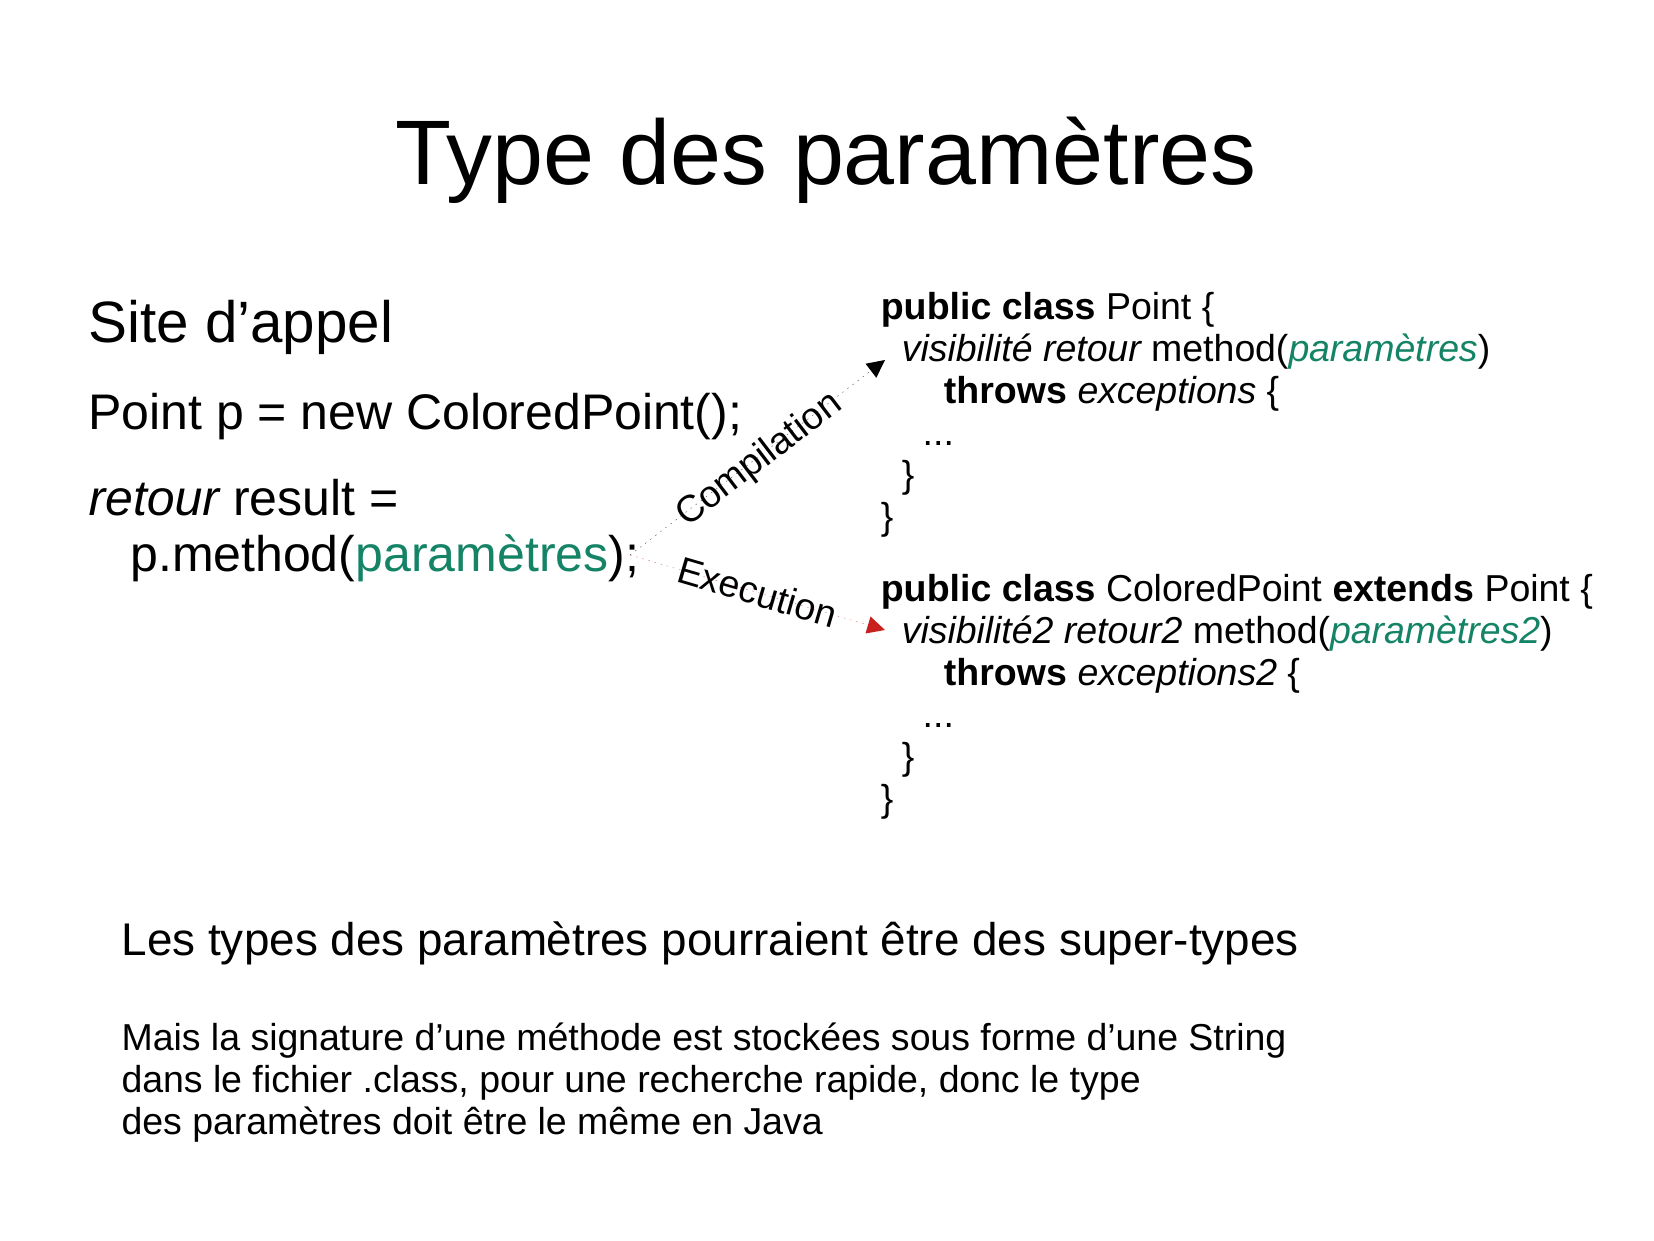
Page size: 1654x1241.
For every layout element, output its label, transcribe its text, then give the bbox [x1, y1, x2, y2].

list Site d’appel Point p = new ColoredPoint(); retour result = p.method(paramètres); [17, 290, 761, 1010]
list public class Point { visibilité retour method(paramètres) throws exceptions { ... } } public class ColoredPoint extends Point { visibilité2 retour2 method(paramètres2) throws exceptions2 { ... } } [810, 285, 1606, 871]
text_box Les types des paramètres pourraient être des super-types Mais la signature d’une méthode est stockées sous forme d’une String dans le fichier .class, pour une recherche rapide, donc le type des paramètres doit être le même en Java [106, 906, 1321, 1192]
title Type des paramètres [82, 49, 1571, 257]
